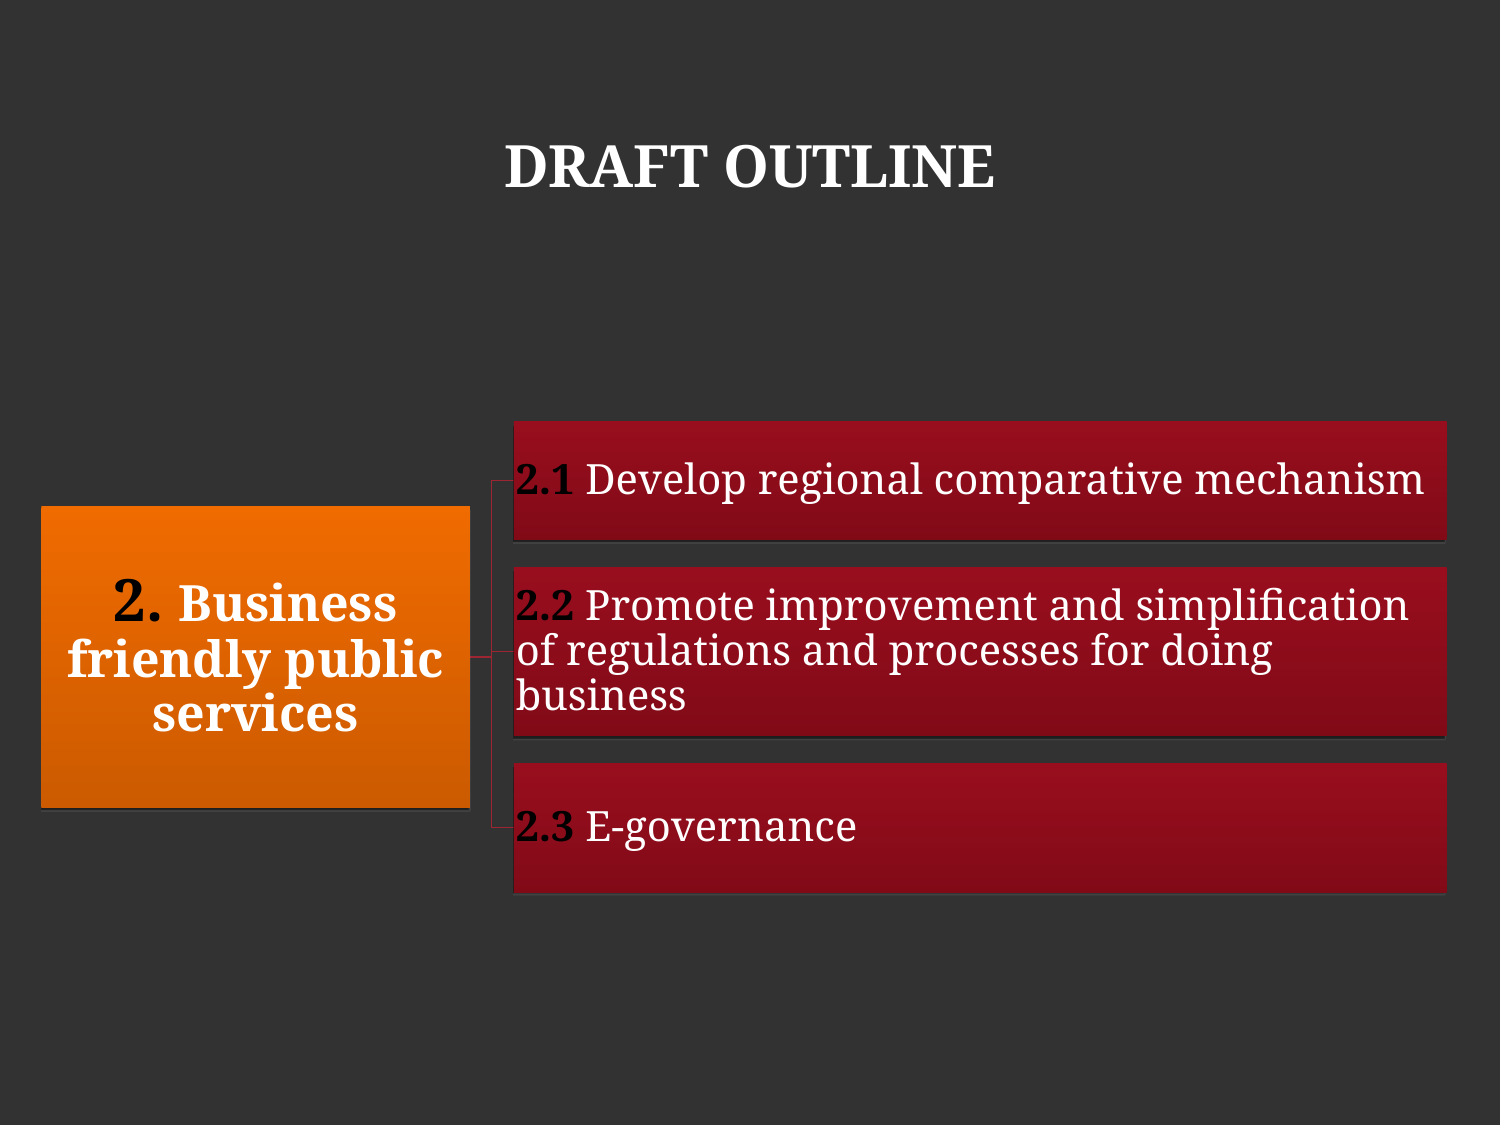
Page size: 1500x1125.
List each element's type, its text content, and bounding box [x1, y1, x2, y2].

text_box 2.3 E-governance [513, 763, 1447, 893]
text_box 2.1 Develop regional comparative mechanism [513, 421, 1447, 540]
title DRAFT OUTLINE [53, 60, 1447, 278]
text_box 2. Business friendly public services [41, 506, 470, 808]
text_box 2.2 Promote improvement and simplification of regulations and processes for doing business [513, 567, 1447, 736]
